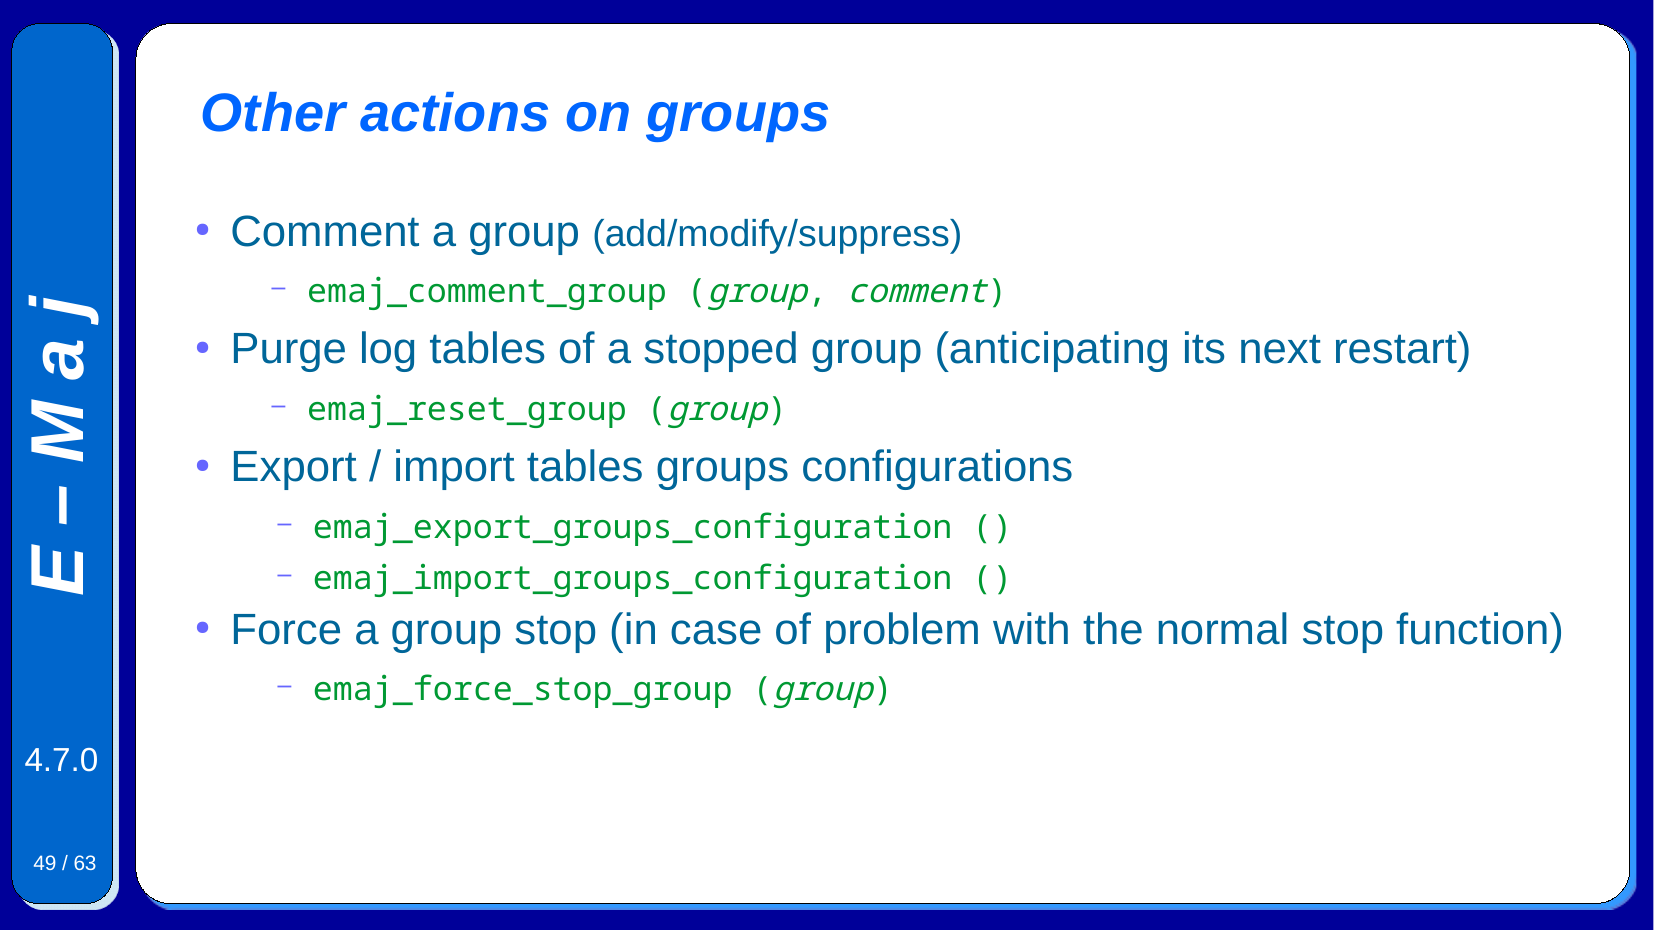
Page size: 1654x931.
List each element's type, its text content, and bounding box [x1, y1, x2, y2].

list Comment a group (add/modify/suppress) emaj_comment_group (group, comment) Purge log tables of a stopped group (anticipating its next restart) emaj_reset_group (group) Export / import tables groups configurations emaj_export_groups_configuration () emaj_import_groups_configuration () Force a group stop (in case of problem with the normal stop function) emaj_force_stop_group (group) [177, 206, 1587, 922]
title Other actions on groups [200, 34, 1575, 191]
